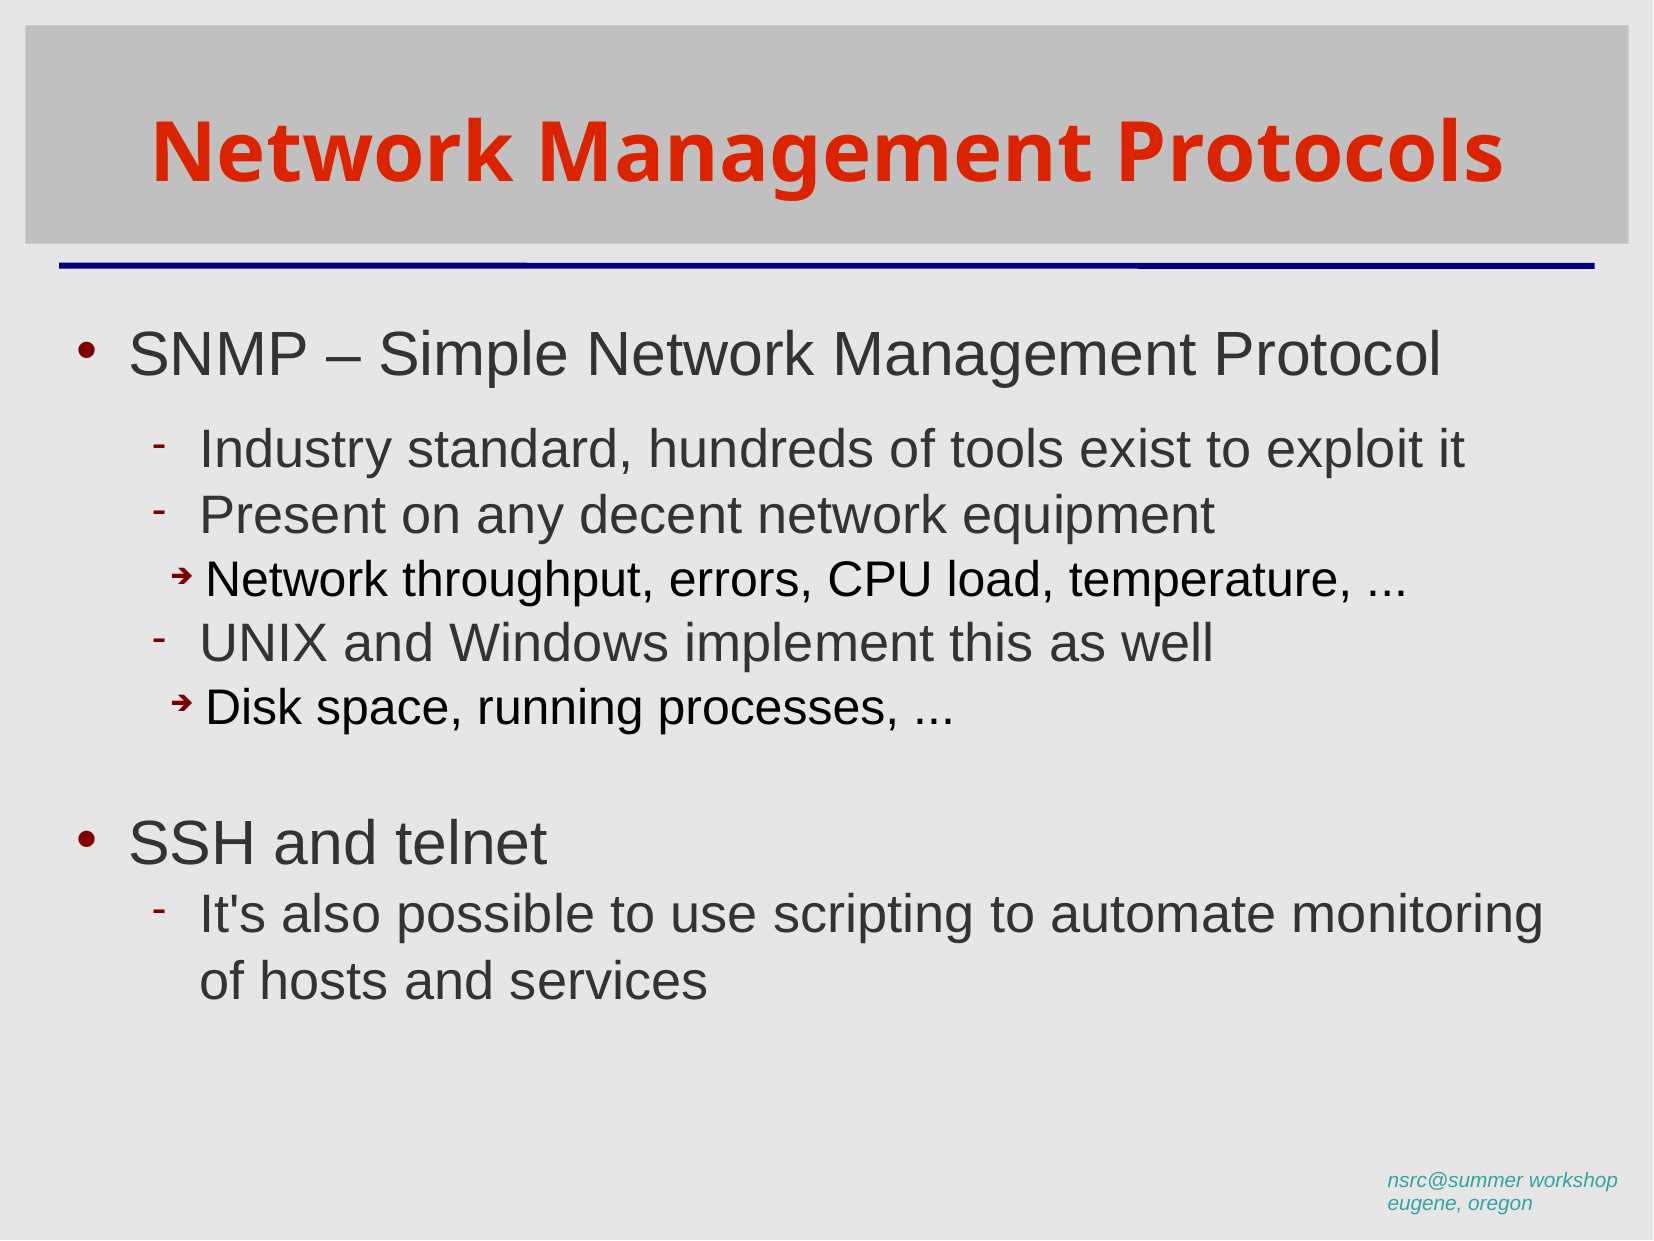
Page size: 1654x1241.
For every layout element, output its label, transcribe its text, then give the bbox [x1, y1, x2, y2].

list SNMP – Simple Network Management Protocol Industry standard, hundreds of tools exist to exploit it Present on any decent network equipment Network throughput, errors, CPU load, temperature, ... UNIX and Windows implement this as well Disk space, running processes, ... SSH and telnet It's also possible to use scripting to automate monitoring of hosts and services [59, 322, 1595, 1132]
title Network Management Protocols [121, 46, 1534, 254]
